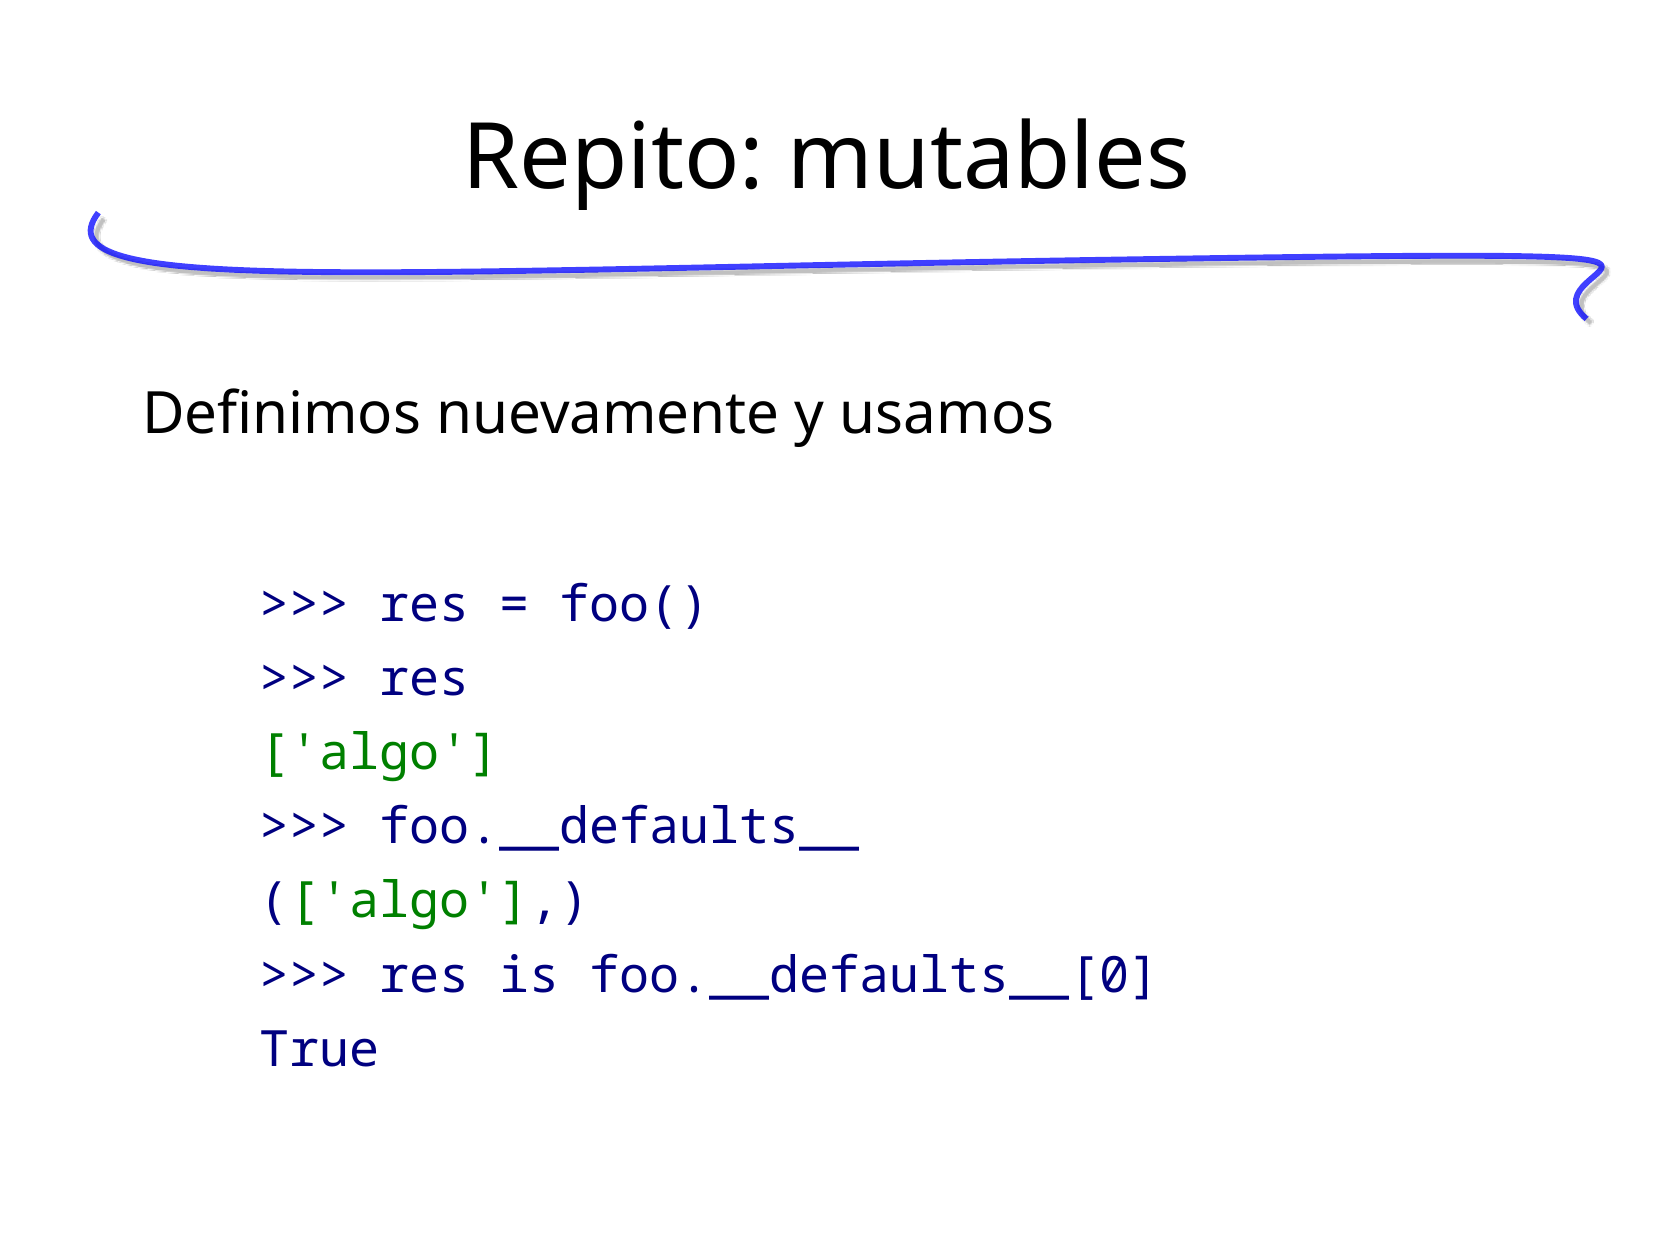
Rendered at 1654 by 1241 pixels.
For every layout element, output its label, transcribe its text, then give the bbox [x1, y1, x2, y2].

subtitle Definimos nuevamente y usamos >>> res = foo() >>> res ['algo'] >>> foo.__defaults__ (['algo'],) >>> res is foo.__defaults__[0] True [121, 339, 1577, 1188]
title Repito: mutables [82, 49, 1571, 257]
